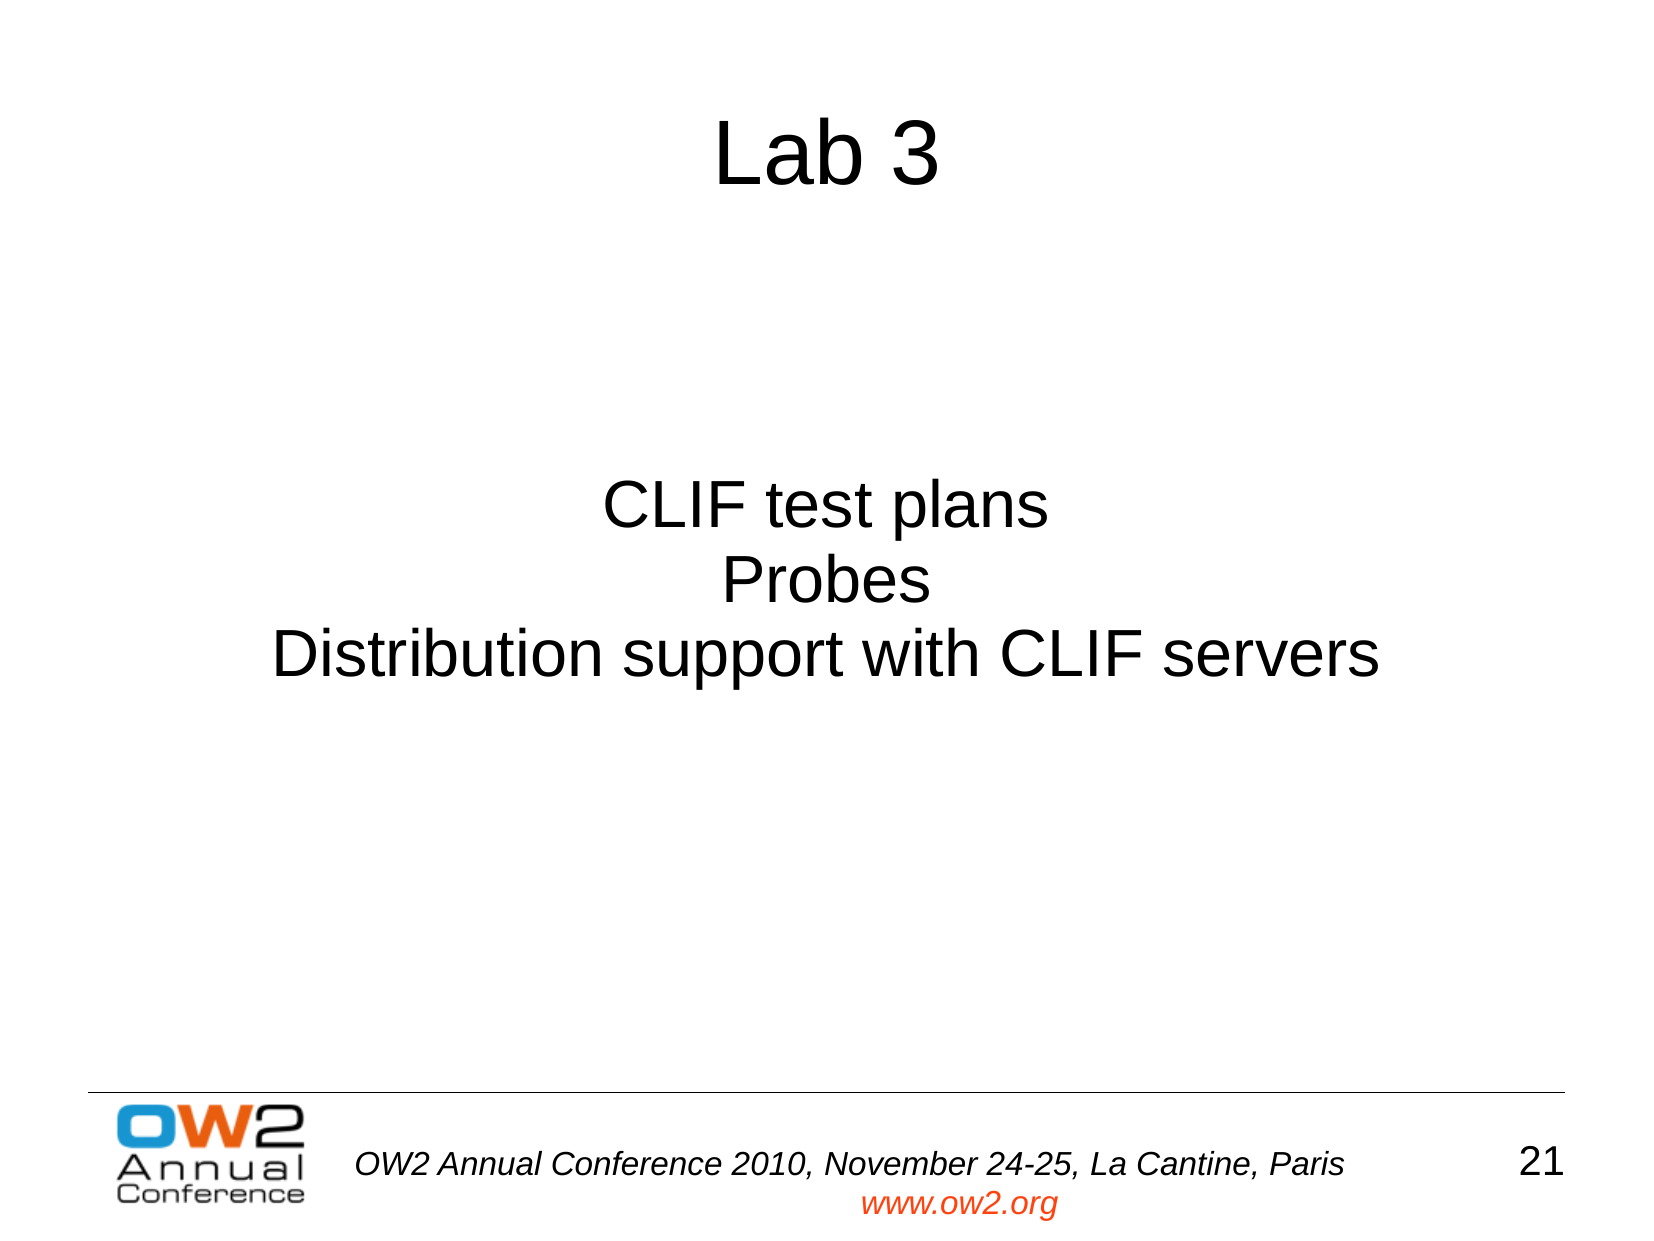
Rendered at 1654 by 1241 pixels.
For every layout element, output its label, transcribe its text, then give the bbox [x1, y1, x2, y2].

picture [88, 1109, 333, 1213]
subtitle CLIF test plans Probes Distribution support with CLIF servers [82, 49, 1571, 1109]
